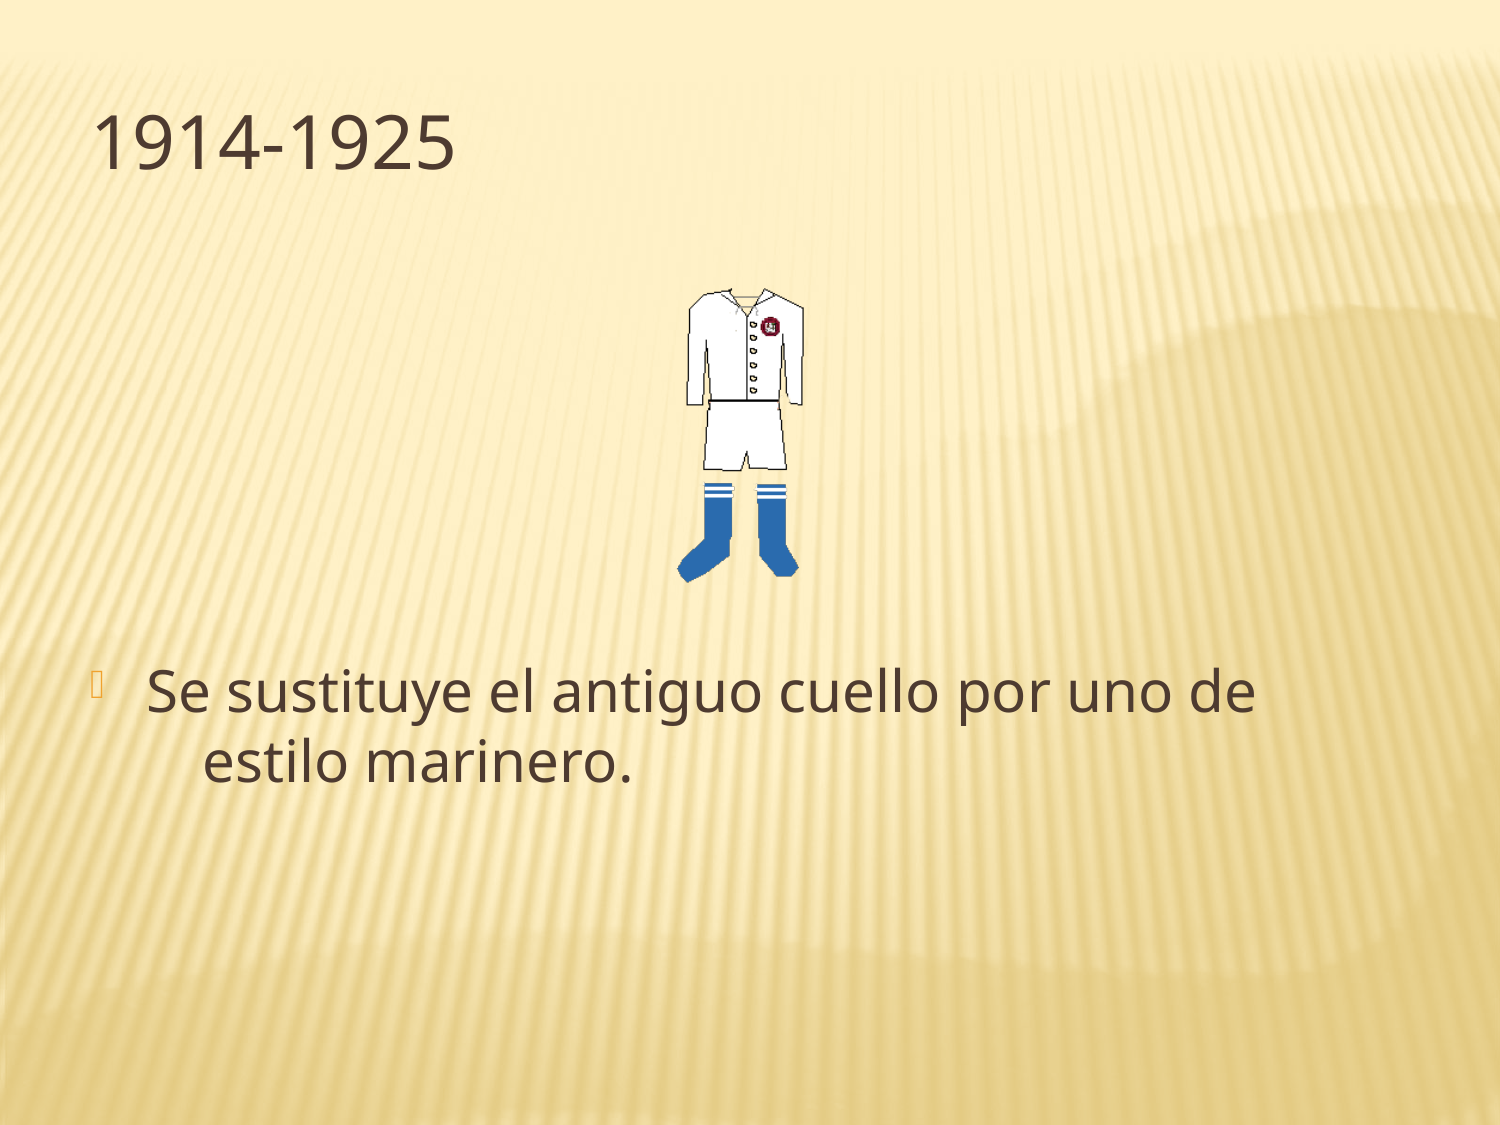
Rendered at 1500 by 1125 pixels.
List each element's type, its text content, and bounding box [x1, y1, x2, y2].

title 1914-1925 [75, 45, 1426, 234]
list Se sustituye el antiguo cuello por uno de estilo marinero. [75, 646, 1426, 1006]
picture [652, 262, 848, 622]
